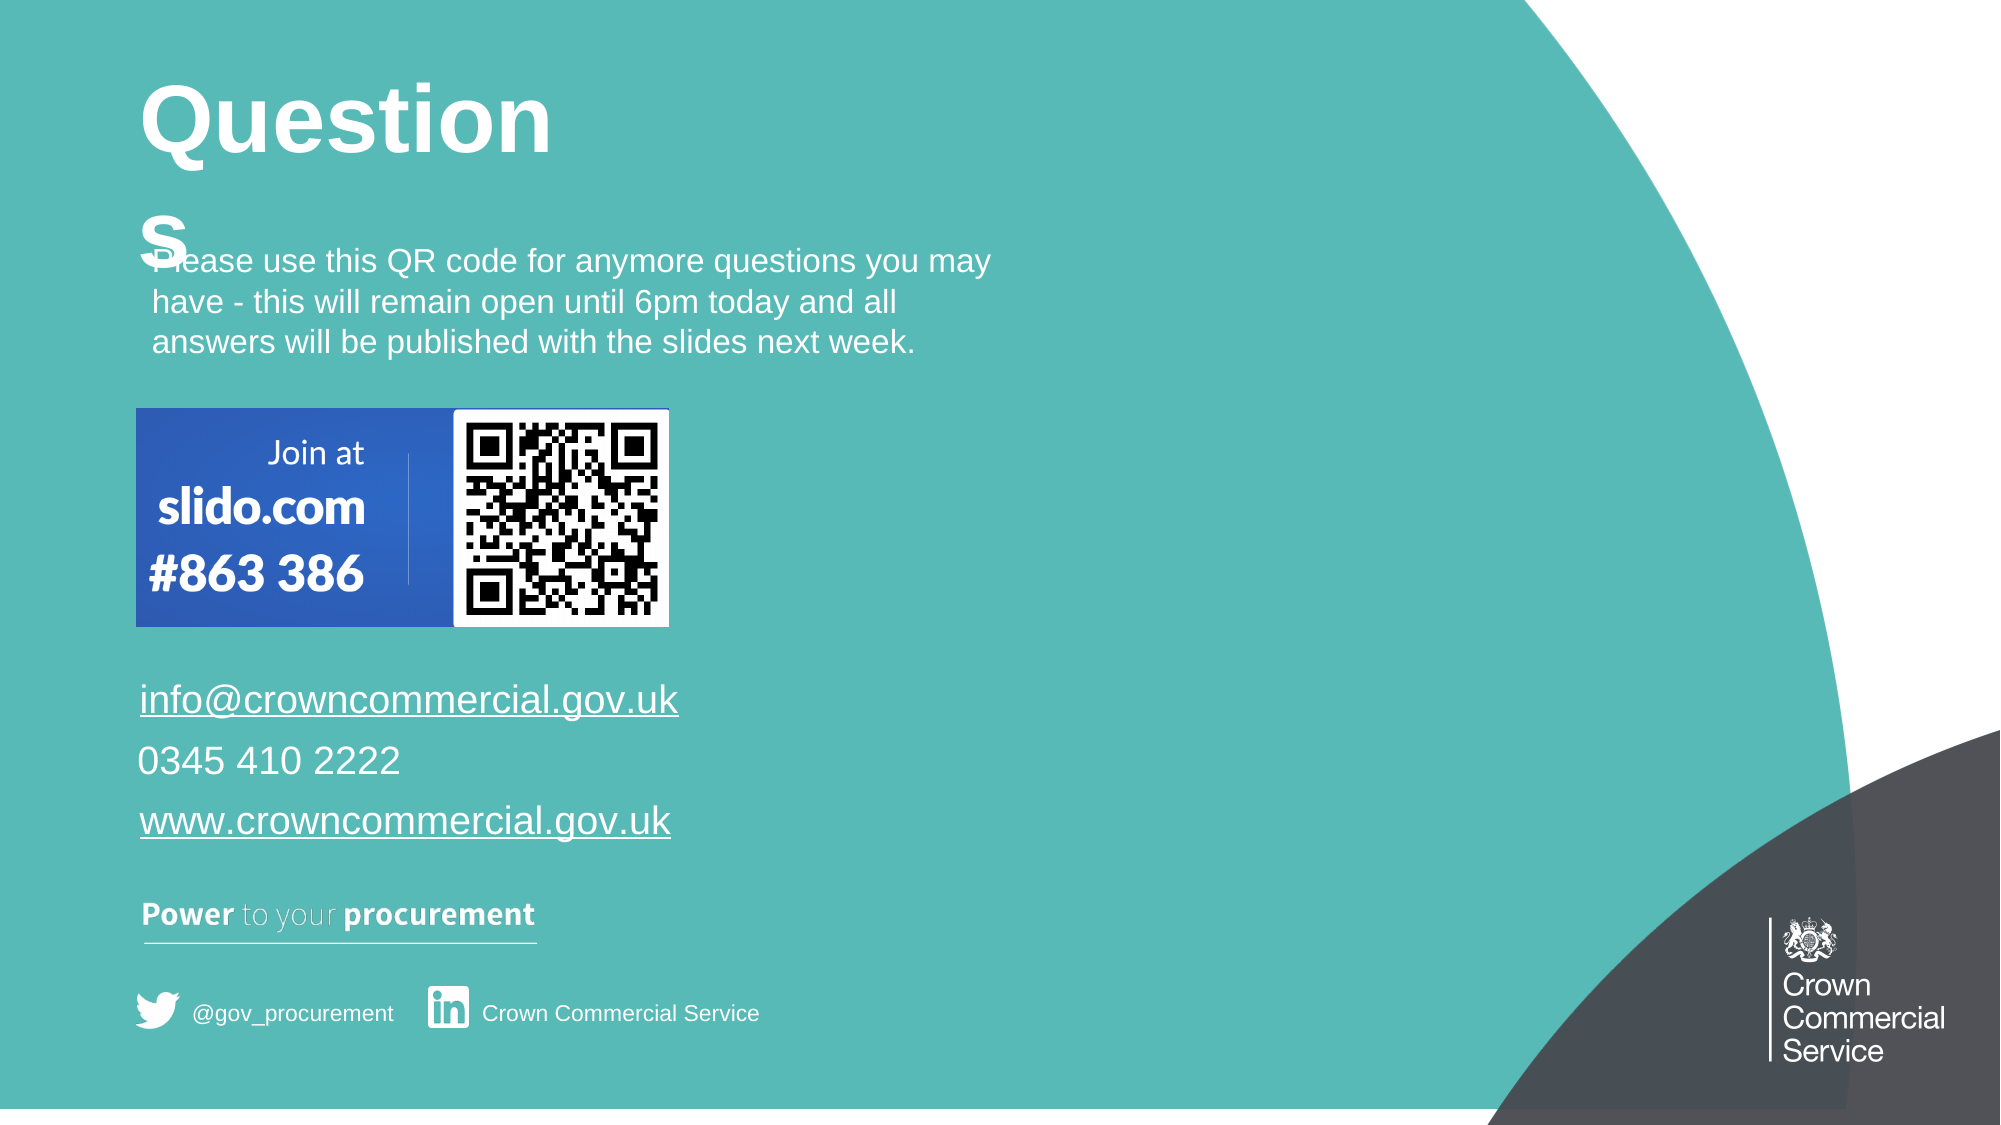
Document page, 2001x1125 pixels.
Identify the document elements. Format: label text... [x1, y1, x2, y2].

text_box info@crowncommercial.gov.uk 0345 410 2222 www.crowncommercial.gov.uk [137, 659, 694, 845]
text_box Crown Commercial Service [480, 998, 764, 1023]
title Questions [137, 56, 784, 178]
text_box @gov_procurement [189, 998, 397, 1023]
picture [0, 0, 2000, 1125]
text_box Please use this QR code for anymore questions you may have - this will remain open until 6pm today and all answers will be published with the slides next week. [136, 223, 1017, 376]
